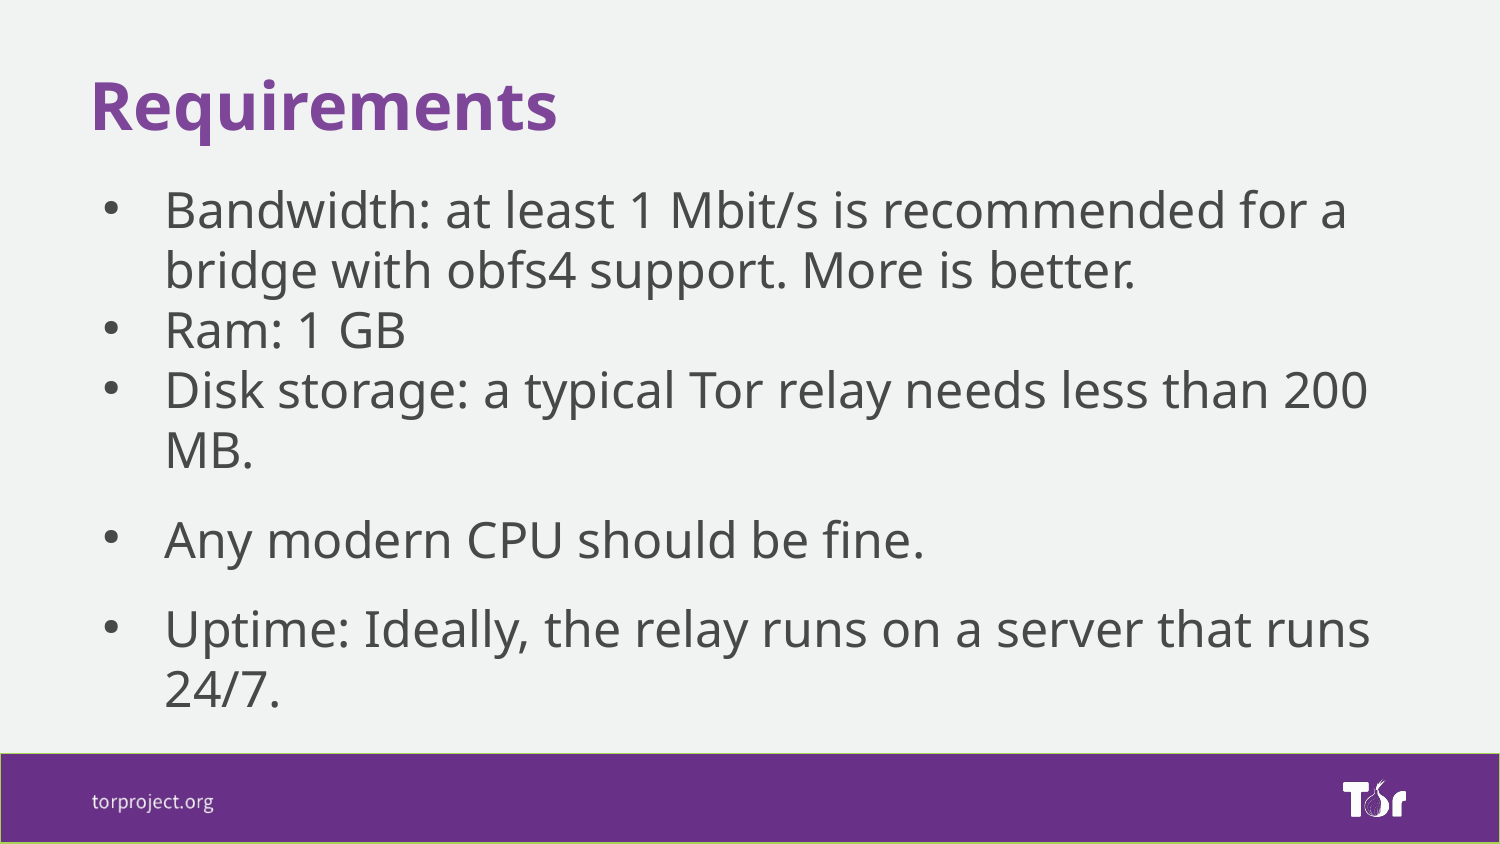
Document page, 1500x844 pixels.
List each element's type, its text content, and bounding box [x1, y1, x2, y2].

picture [75, 780, 604, 821]
picture [1343, 778, 1406, 817]
text_box Bandwidth: at least 1 Mbit/s is recommended for a bridge with obfs4 support. More is better. Ram: 1 GB Disk storage: a typical Tor relay needs less than 200 MB. Any modern CPU should be fine. Uptime: Ideally, the relay runs on a server that runs 24/7. [75, 171, 1425, 728]
text_box Requirements [75, 33, 1425, 171]
